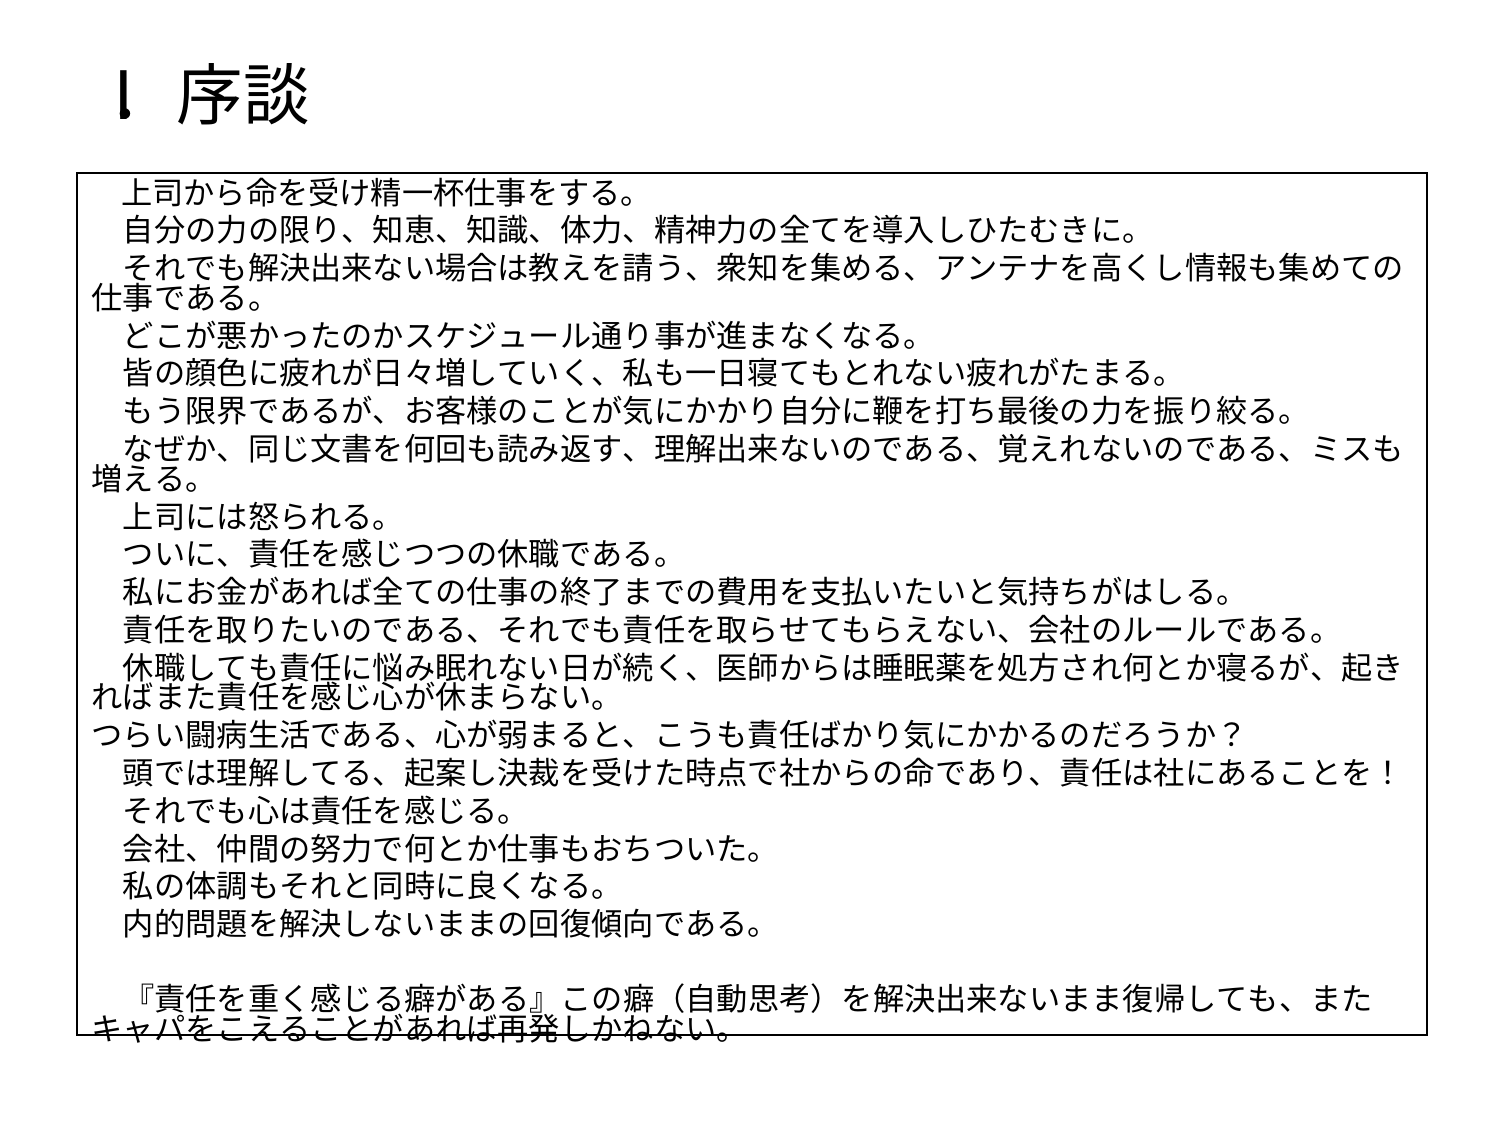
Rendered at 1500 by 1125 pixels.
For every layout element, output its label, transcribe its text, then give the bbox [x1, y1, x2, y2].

list 上司から命を受け精一杯仕事をする。 自分の力の限り、知恵、知識、体力、精神力の全てを導入しひたむきに。 それでも解決出来ない場合は教えを請う、衆知を集める、アンテナを高くし情報も集めての仕事である。 どこが悪かったのかスケジュール通り事が進まなくなる。 皆の顔色に疲れが日々増していく、私も一日寝てもとれない疲れがたまる。 もう限界であるが、お客様のことが気にかかり自分に鞭を打ち最後の力を振り絞る。 なぜか、同じ文書を何回も読み返す、理解出来ないのである、覚えれないのである、ミスも増える。 上司には怒られる。 ついに、責任を感じつつの休職である。 私にお金があれば全ての仕事の終了までの費用を支払いたいと気持ちがはしる。 責任を取りたいのである、それでも責任を取らせてもらえない、会社のルールである。 休職しても責任に悩み眠れない日が続く、医師からは睡眠薬を処方され何とか寝るが、起きればまた責任を感じ心が休まらない。 つらい闘病生活である、心が弱まると、こうも責任ばかり気にかかるのだろうか？ 頭では理解してる、起案し決裁を受けた時点で社からの命であり、責任は社にあることを！ それでも心は責任を感じる。 会社、仲間の努力で何とか仕事もおちついた。 私の体調もそれと同時に良くなる。 内的問題を解決しないままの回復傾向である。 『責任を重く感じる癖がある』この癖（自動思考）を解決出来ないまま復帰しても、またキャパをこえることがあれば再発しかねない。 [76, 172, 1427, 1035]
title Ⅰ．序談 [75, 45, 1426, 138]
